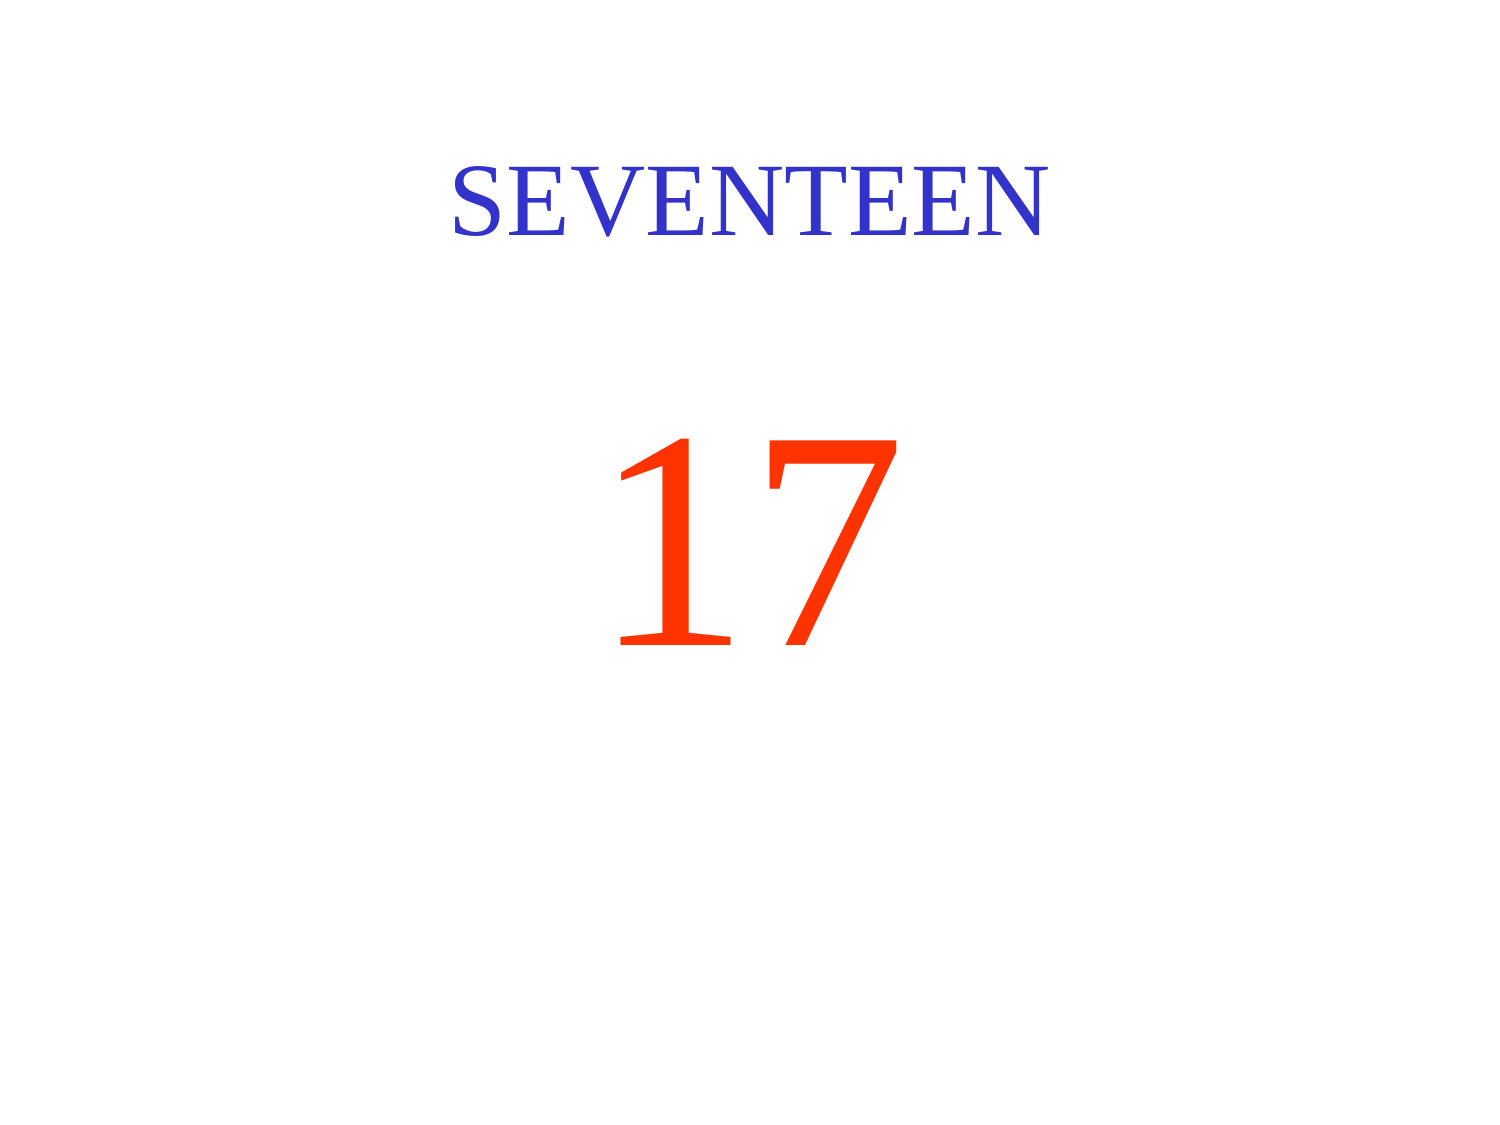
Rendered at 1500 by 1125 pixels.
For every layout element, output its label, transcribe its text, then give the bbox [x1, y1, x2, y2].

title SEVENTEEN [112, 99, 1388, 288]
list 17 [112, 324, 1388, 1000]
